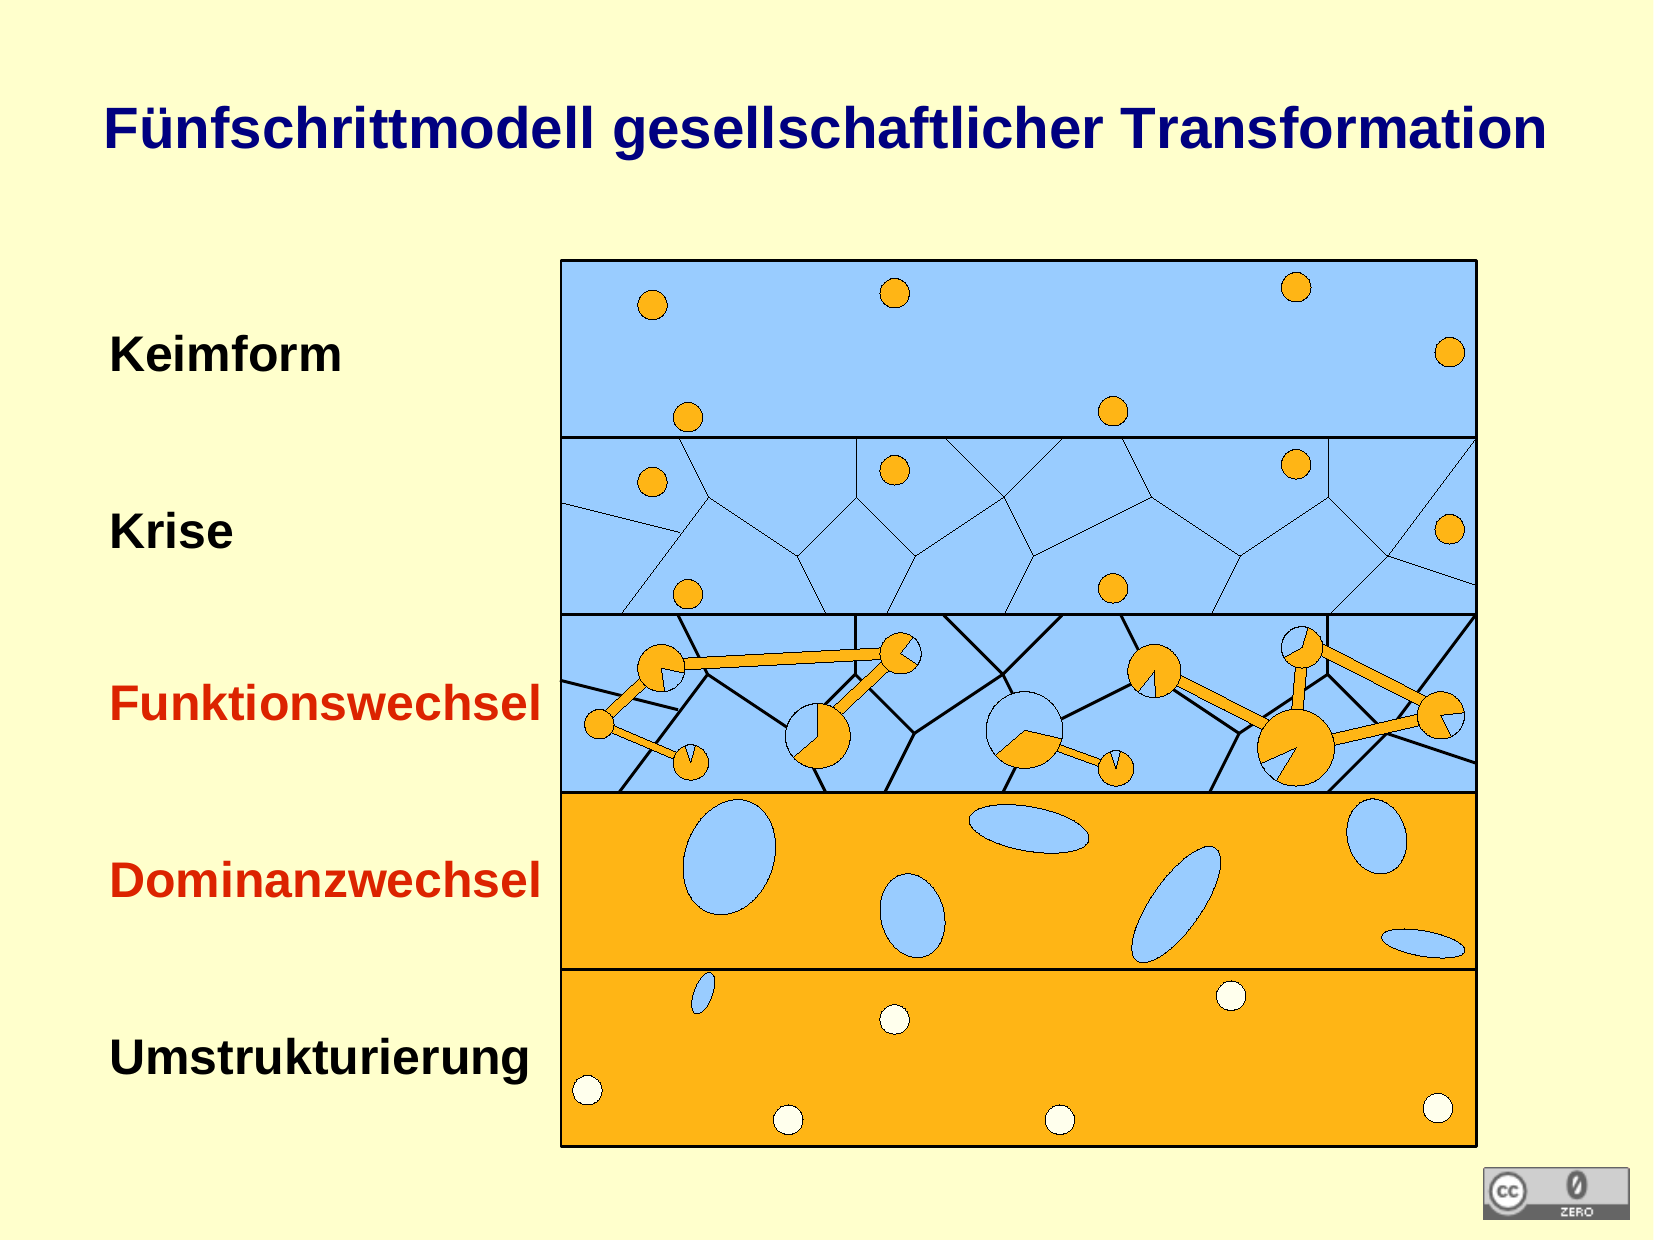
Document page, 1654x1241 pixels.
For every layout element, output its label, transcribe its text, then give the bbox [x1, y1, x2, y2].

text_box Funktionswechsel [94, 667, 558, 739]
picture [1483, 1167, 1630, 1220]
title Fünfschrittmodell gesellschaftlicher Transformation [82, 55, 1571, 201]
text_box Keimform [94, 319, 358, 391]
text_box Umstrukturierung [94, 1022, 547, 1094]
text_box Dominanzwechsel [94, 844, 558, 916]
text_box [561, 260, 1477, 1147]
text_box Krise [94, 496, 250, 568]
